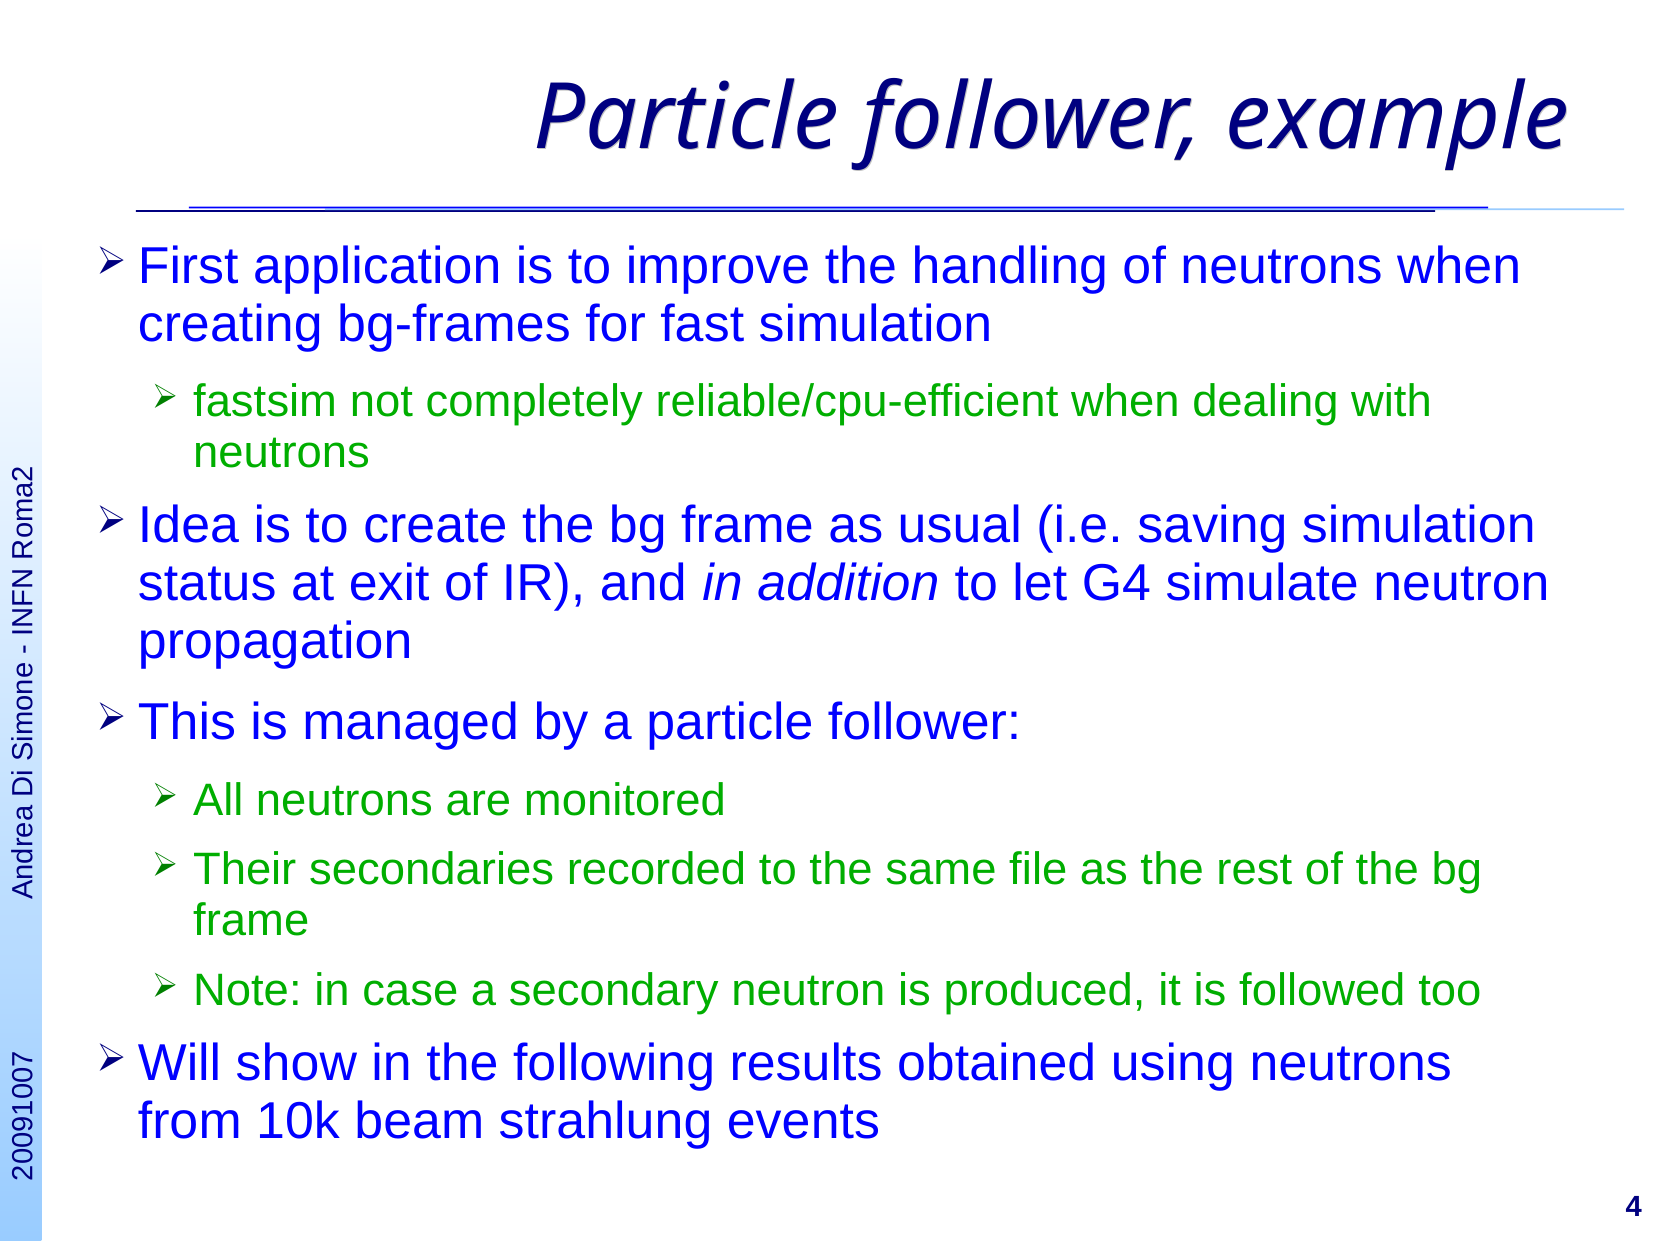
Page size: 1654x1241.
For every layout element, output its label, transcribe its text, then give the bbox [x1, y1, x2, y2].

title Particle follower, example [82, 56, 1571, 170]
list First application is to improve the handling of neutrons when creating bg-frames for fast simulation fastsim not completely reliable/cpu-efficient when dealing with neutrons Idea is to create the bg frame as usual (i.e. saving simulation status at exit of IR), and in addition to let G4 simulate neutron propagation This is managed by a particle follower: All neutrons are monitored Their secondaries recorded to the same file as the rest of the bg frame Note: in case a secondary neutron is produced, it is followed too Will show in the following results obtained using neutrons from 10k beam strahlung events [82, 236, 1571, 1152]
